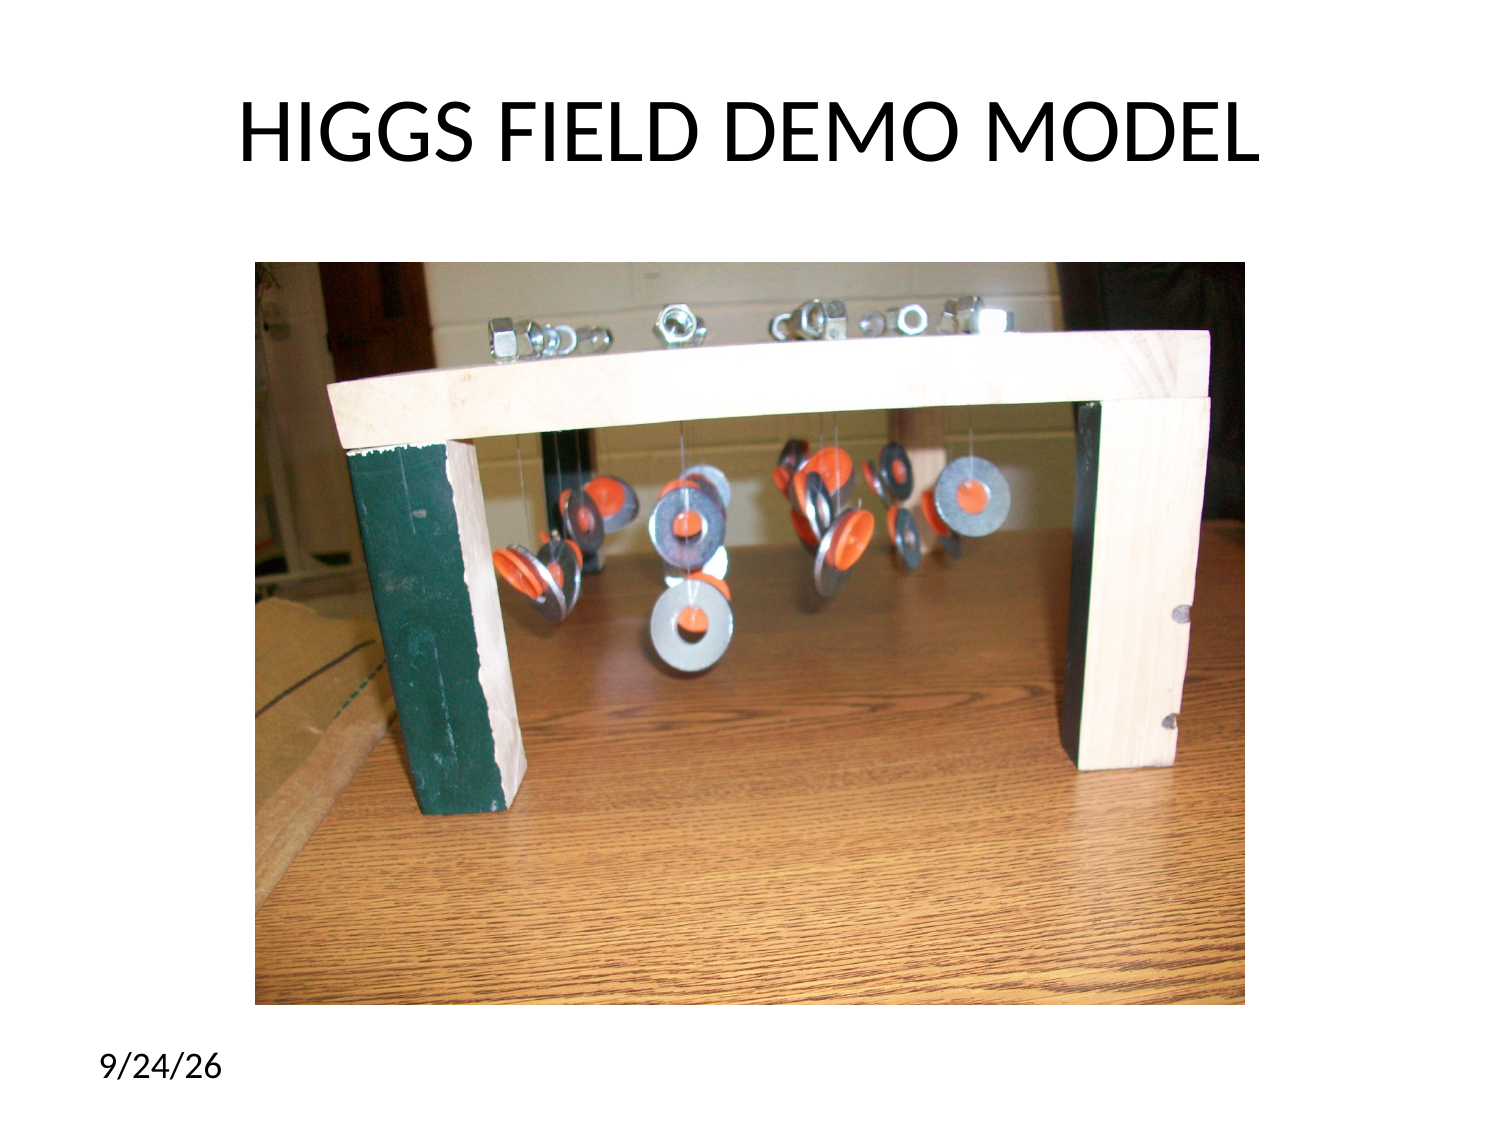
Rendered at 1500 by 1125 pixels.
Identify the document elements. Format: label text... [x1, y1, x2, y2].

title HIGGS FIELD DEMO MODEL [75, 45, 1425, 233]
picture [255, 262, 1245, 1005]
